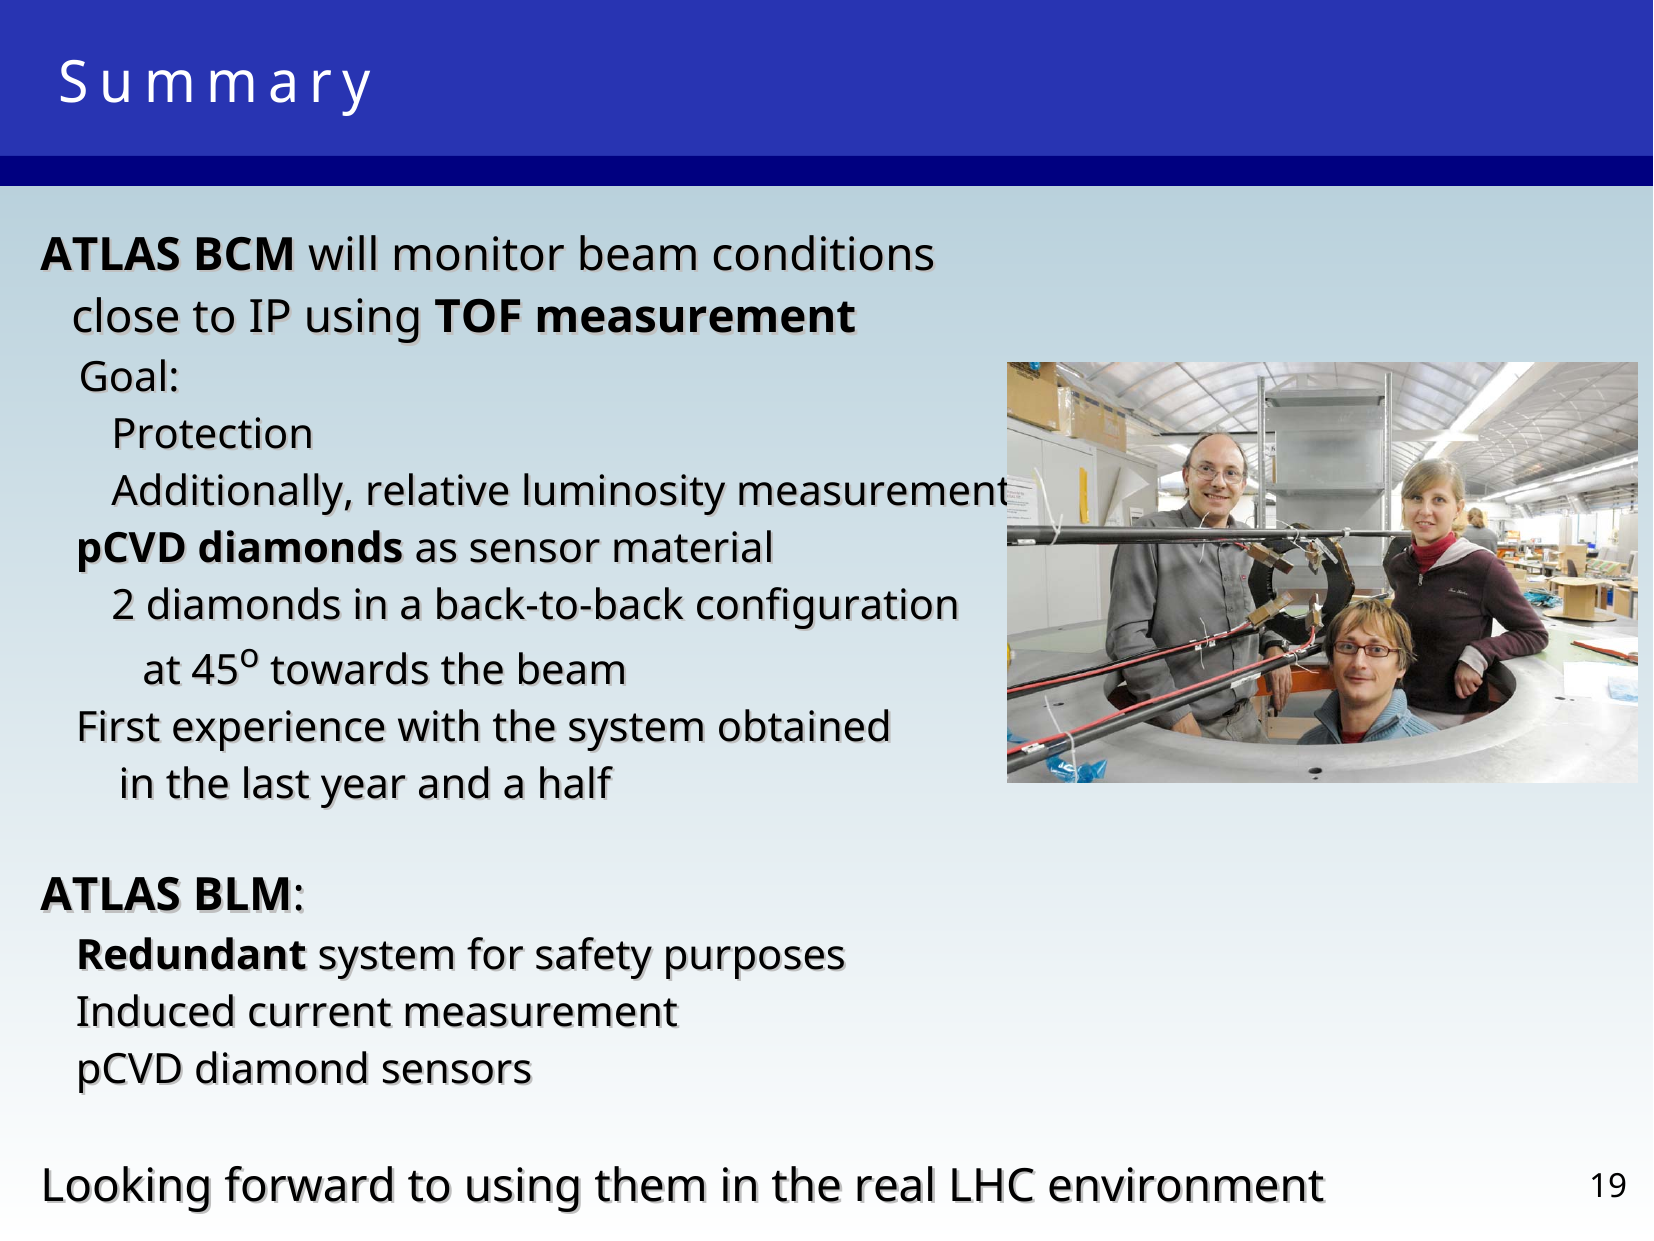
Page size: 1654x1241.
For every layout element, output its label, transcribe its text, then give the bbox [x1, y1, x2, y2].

picture [1007, 362, 1638, 783]
title Summary [58, 5, 1613, 155]
subtitle ATLAS BCM will monitor beam conditions close to IP using TOF measurement Goal: Protection Additionally, relative luminosity measurement pCVD diamonds as sensor material 2 diamonds in a back-to-back configuration at 45o towards the beam First experience with the system obtained in the last year and a half ATLAS BLM: Redundant system for safety purposes Induced current measurement pCVD diamond sensors Looking forward to using them in the real LHC environment [40, 215, 1653, 1221]
